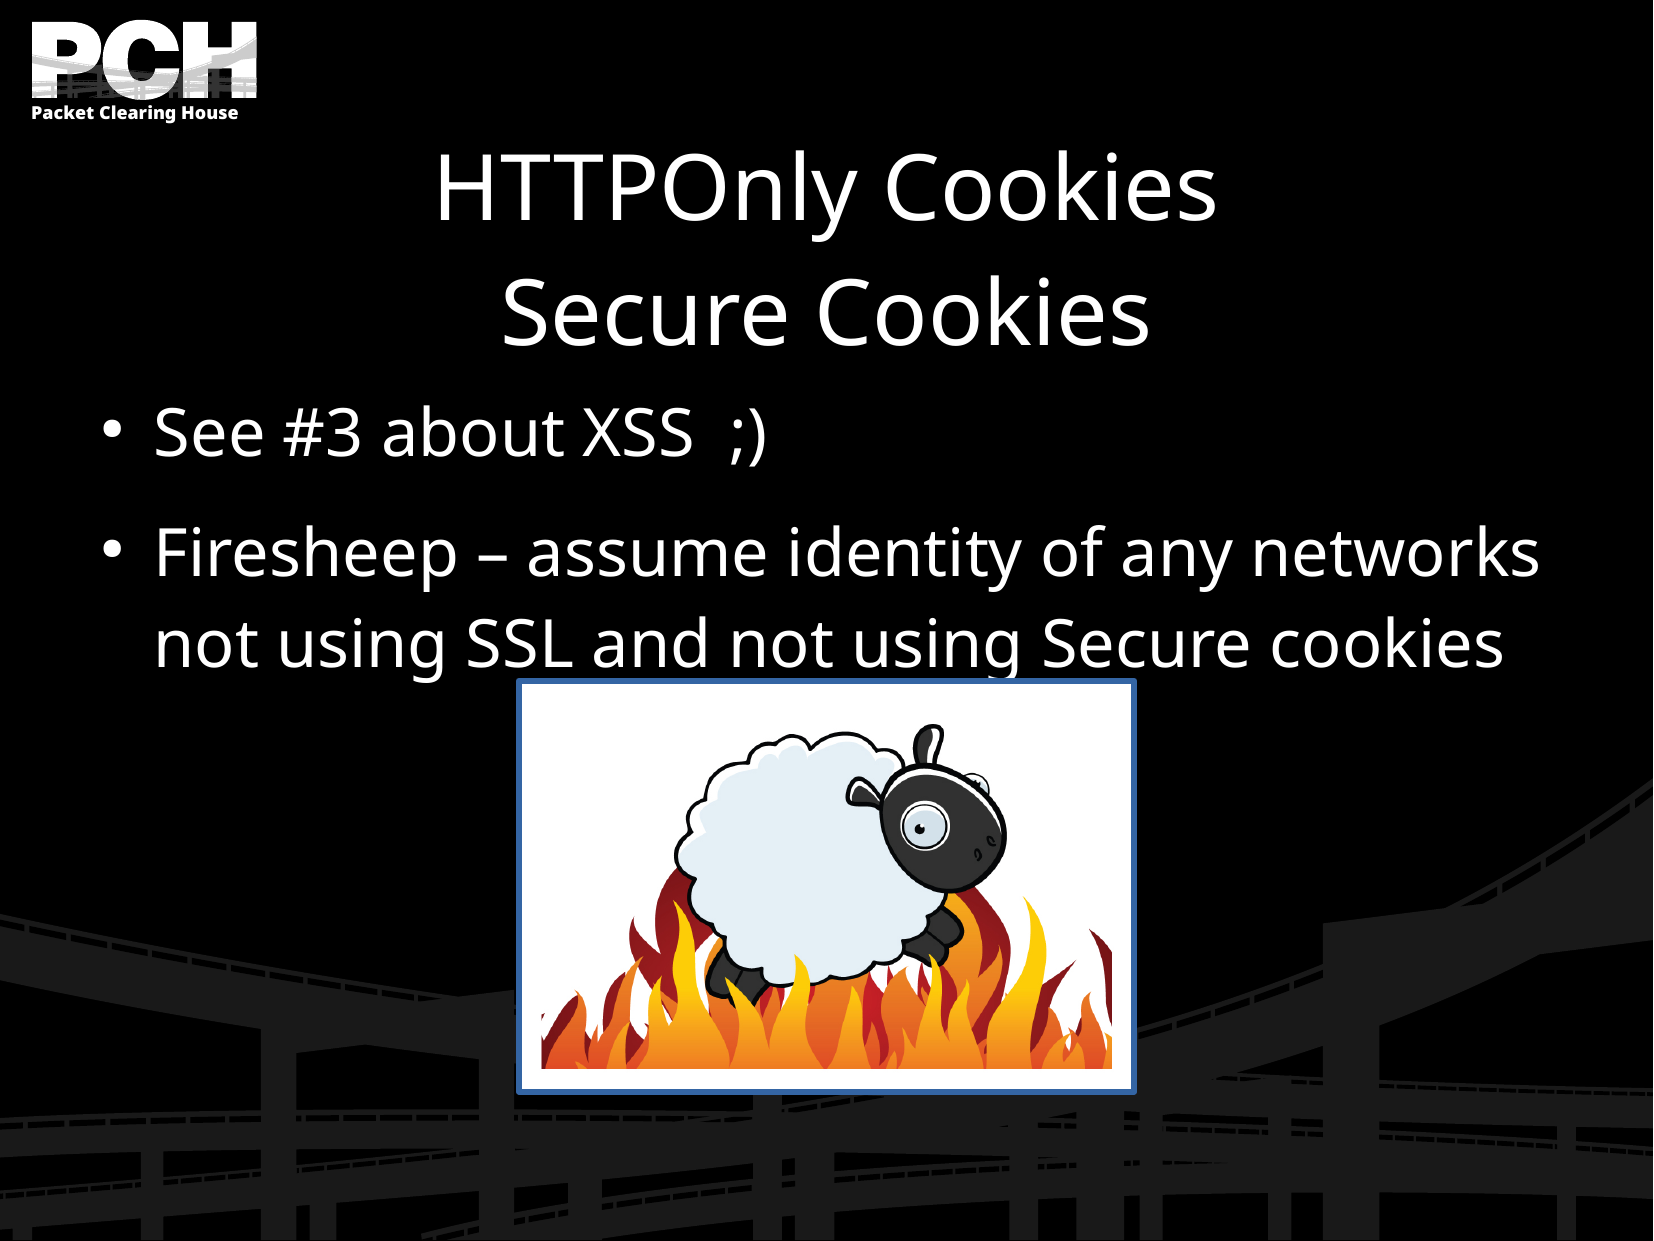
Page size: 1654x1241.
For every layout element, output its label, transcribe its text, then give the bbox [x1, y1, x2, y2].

picture [521, 683, 1132, 1089]
title HTTPOnly Cookies Secure Cookies [82, 143, 1571, 352]
list See #3 about XSS ;) Firesheep – assume identity of any networks not using SSL and not using Secure cookies [82, 384, 1571, 1105]
